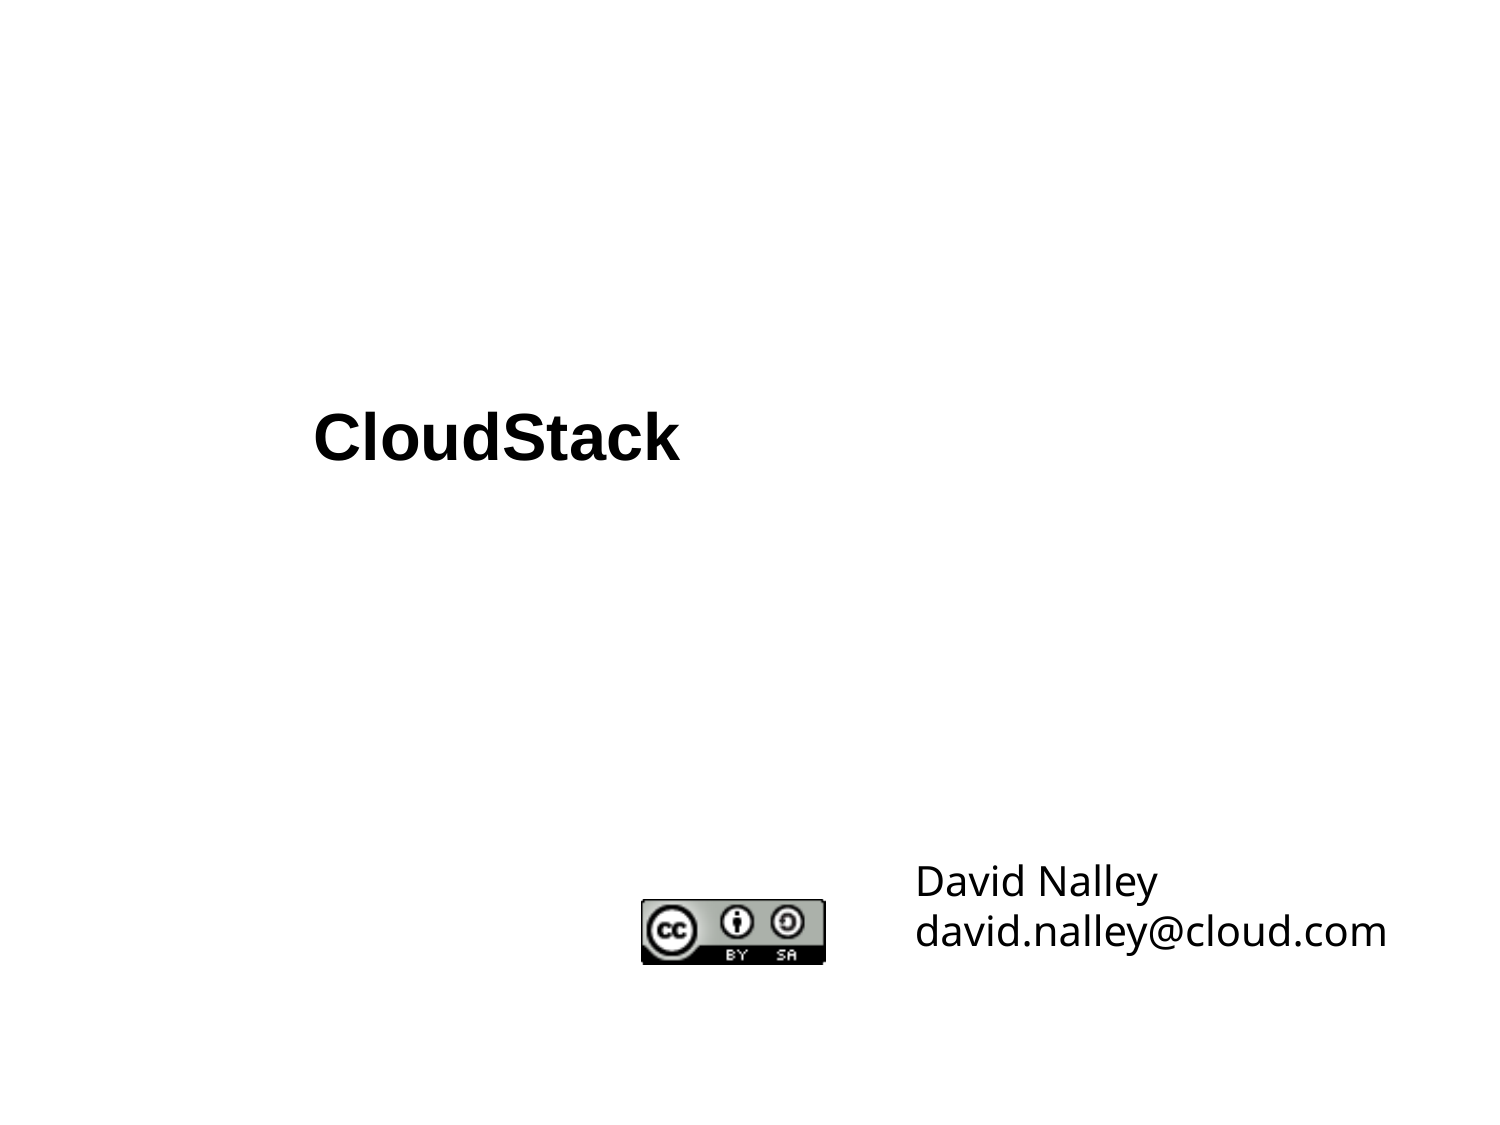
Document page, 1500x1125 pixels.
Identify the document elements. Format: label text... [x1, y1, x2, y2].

title CloudStack [298, 386, 1443, 568]
text_box David Nalley david.nalley@cloud.com [899, 797, 1463, 963]
picture [641, 899, 826, 965]
